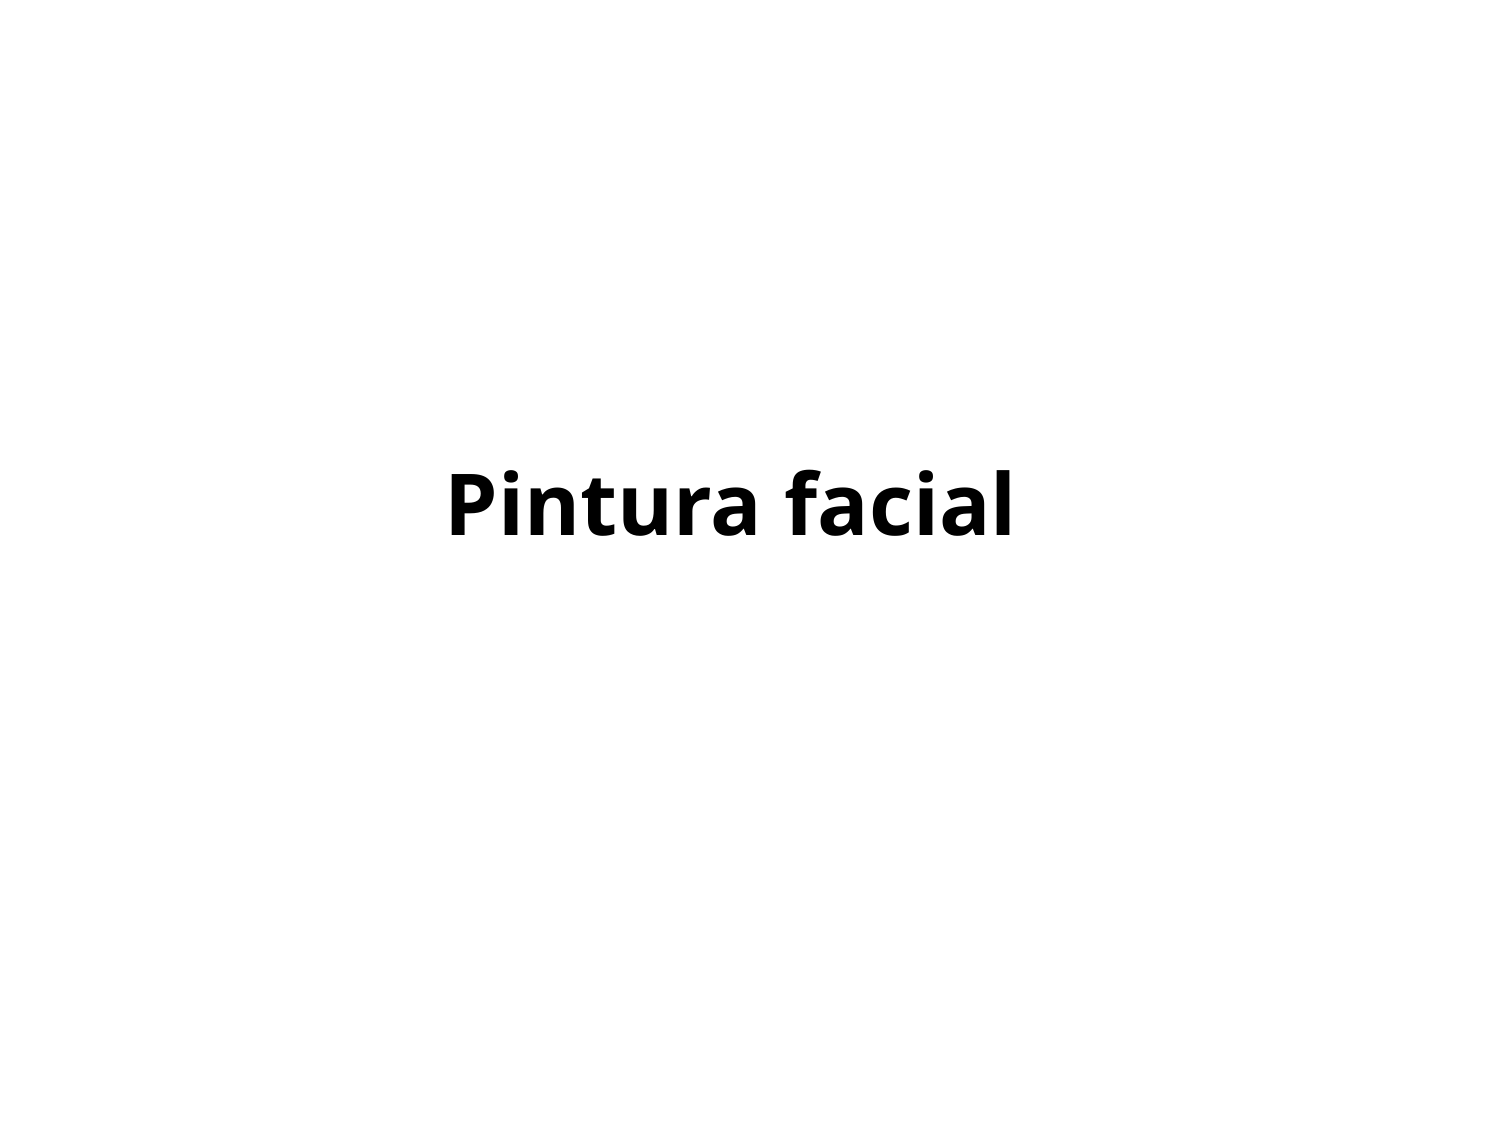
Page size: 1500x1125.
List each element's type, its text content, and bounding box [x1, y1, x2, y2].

title Pintura facial [67, 442, 1418, 631]
